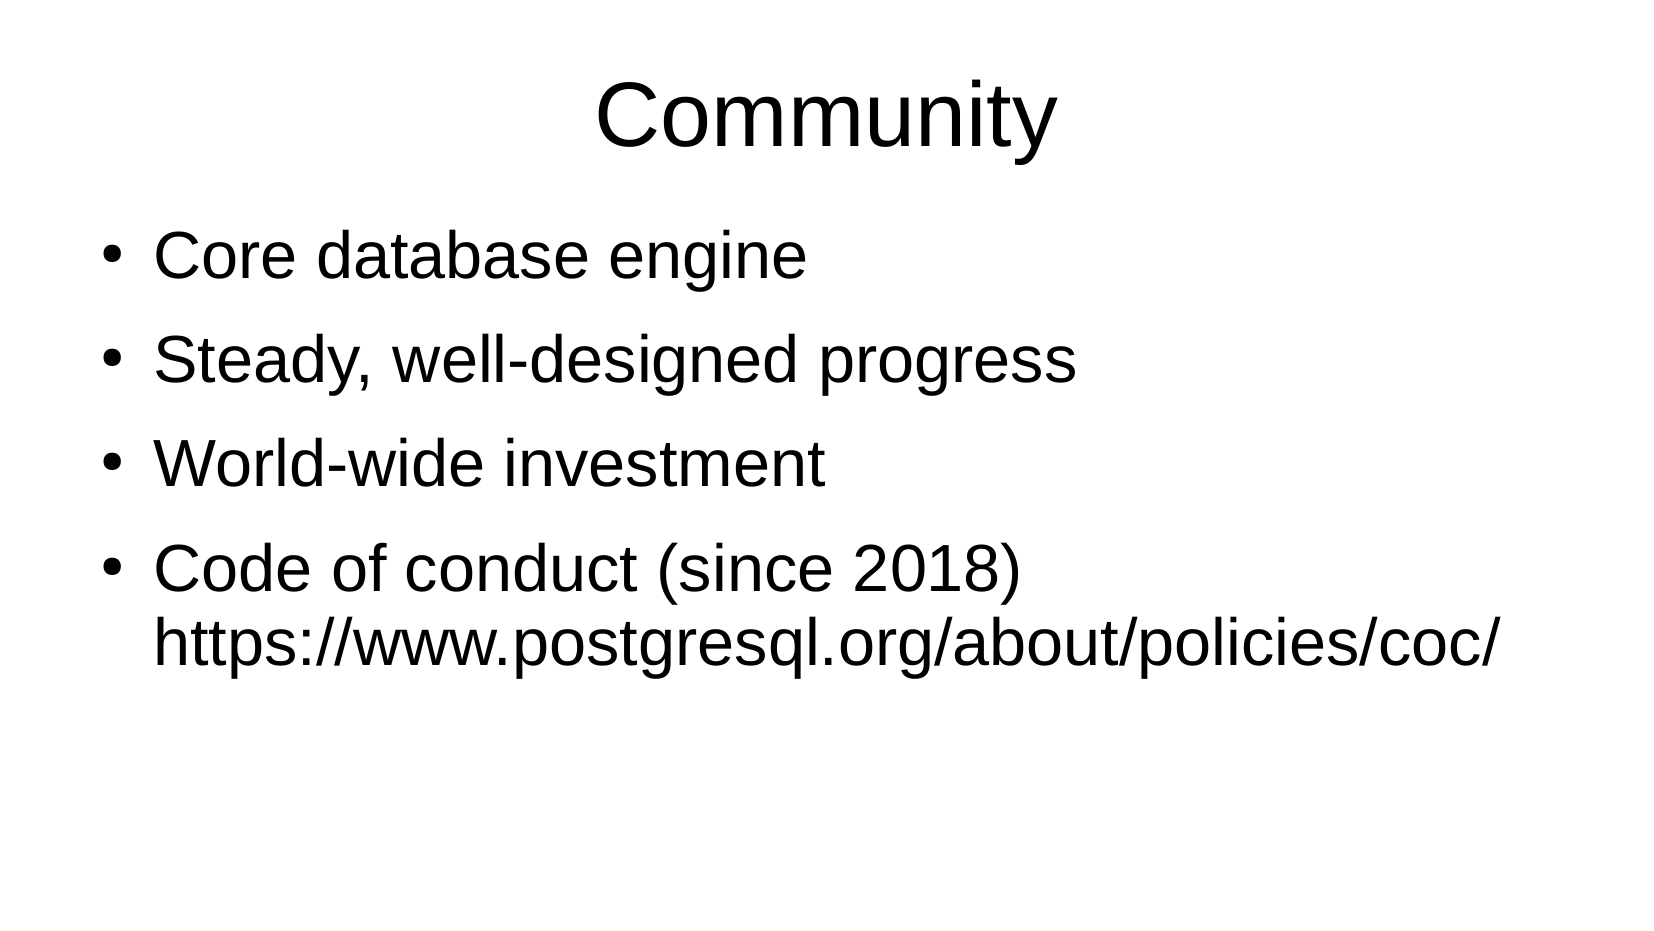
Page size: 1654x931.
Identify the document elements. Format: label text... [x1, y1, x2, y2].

title Community [82, 37, 1571, 193]
list Core database engine Steady, well-designed progress World-wide investment Code of conduct (since 2018) https://www.postgresql.org/about/policies/coc/ [82, 217, 1571, 758]
